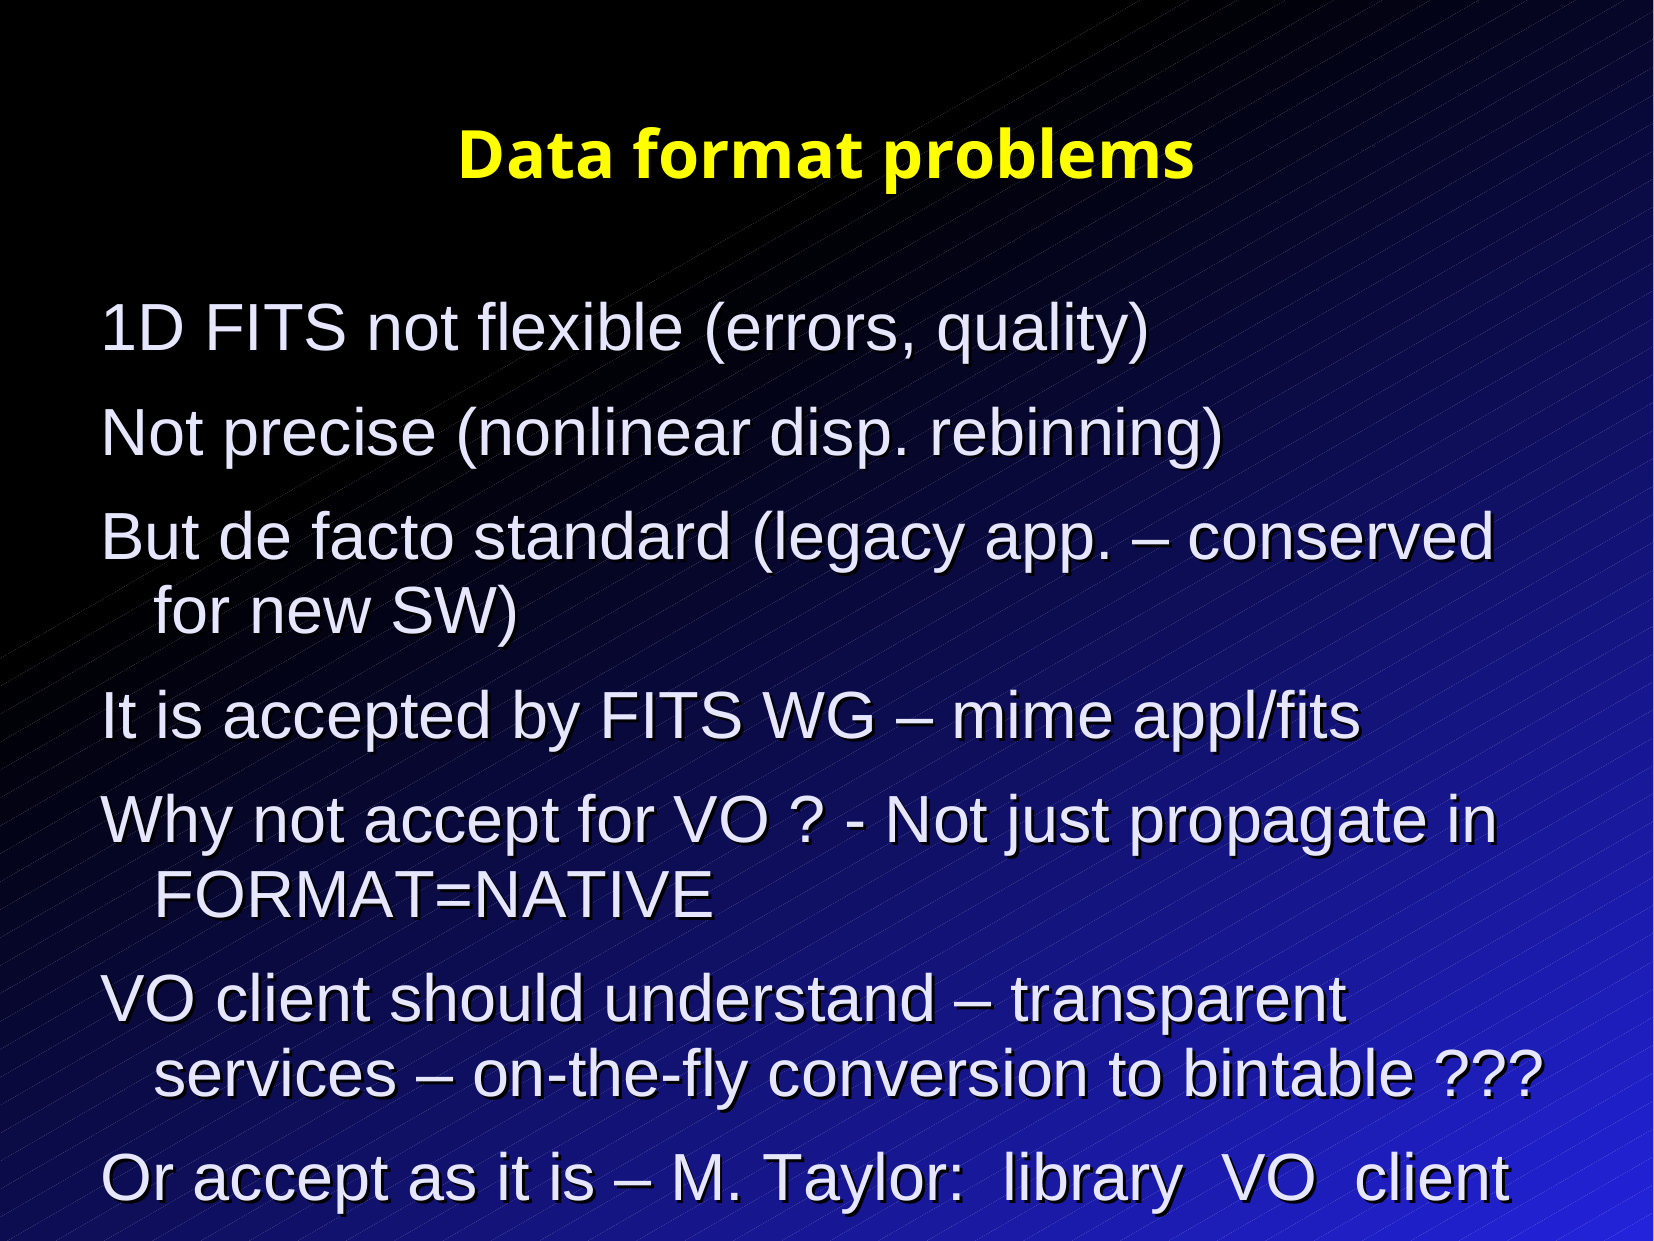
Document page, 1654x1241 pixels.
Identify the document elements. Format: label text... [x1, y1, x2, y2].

list 1D FITS not flexible (errors, quality) Not precise (nonlinear disp. rebinning) But de facto standard (legacy app. – conserved for new SW) It is accepted by FITS WG – mime appl/fits Why not accept for VO ? - Not just propagate in FORMAT=NATIVE VO client should understand – transparent services – on-the-fly conversion to bintable ??? Or accept as it is – M. Taylor: library VO client [82, 290, 1571, 1216]
title Data format problems [82, 56, 1571, 250]
